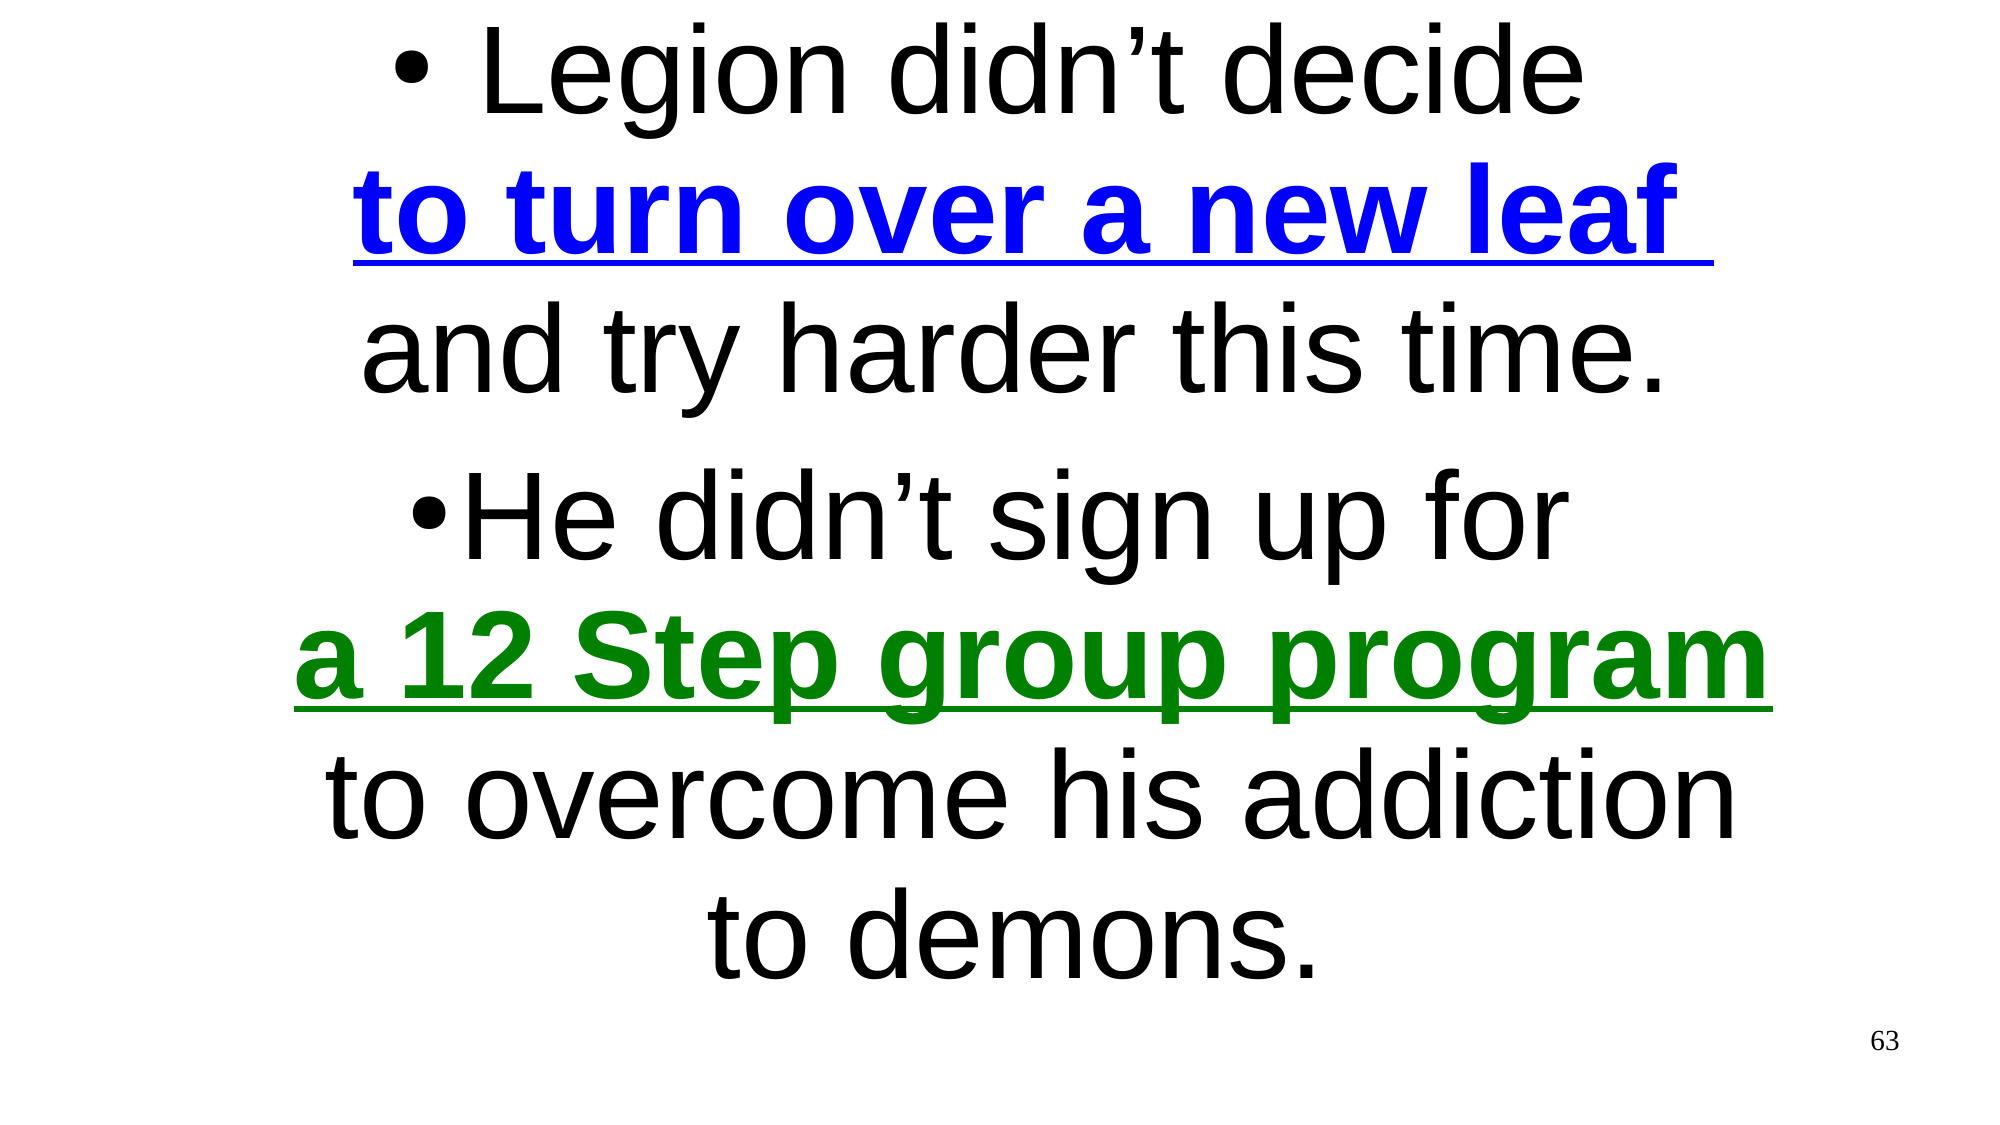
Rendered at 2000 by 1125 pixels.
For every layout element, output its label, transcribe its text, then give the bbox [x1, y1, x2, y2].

list Legion didn’t decide to turn over a new leaf and try harder this time. He didn’t sign up for a 12 Step group program to overcome his addiction to demons. [0, 0, 1996, 1123]
